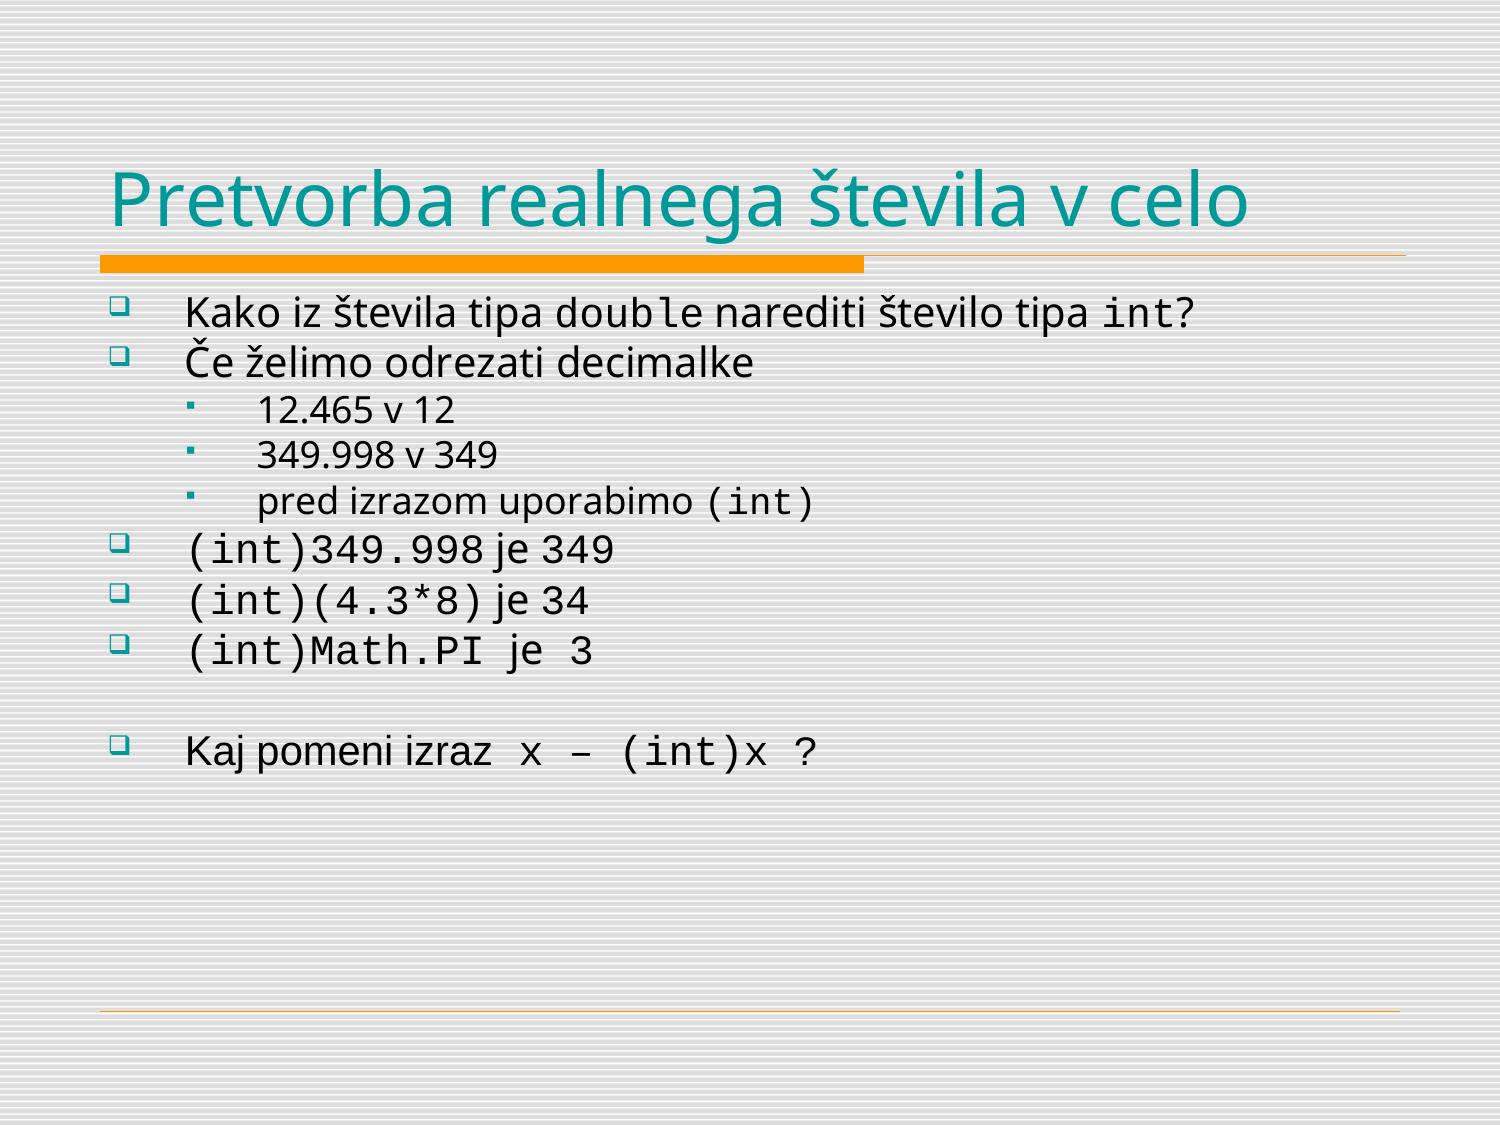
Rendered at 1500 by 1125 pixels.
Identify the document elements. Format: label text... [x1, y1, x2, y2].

title Pretvorba realnega števila v celo [94, 49, 1407, 250]
picture [0, 0, 1500, 1125]
list Kako iz števila tipa double narediti število tipa int? Če želimo odrezati decimalke 12.465 v 12 349.998 v 349 pred izrazom uporabimo (int) (int)349.998 je 349 (int)(4.3*8) je 34 (int)Math.PI je 3 Kaj pomeni izraz x – (int)x ? [92, 287, 1406, 988]
